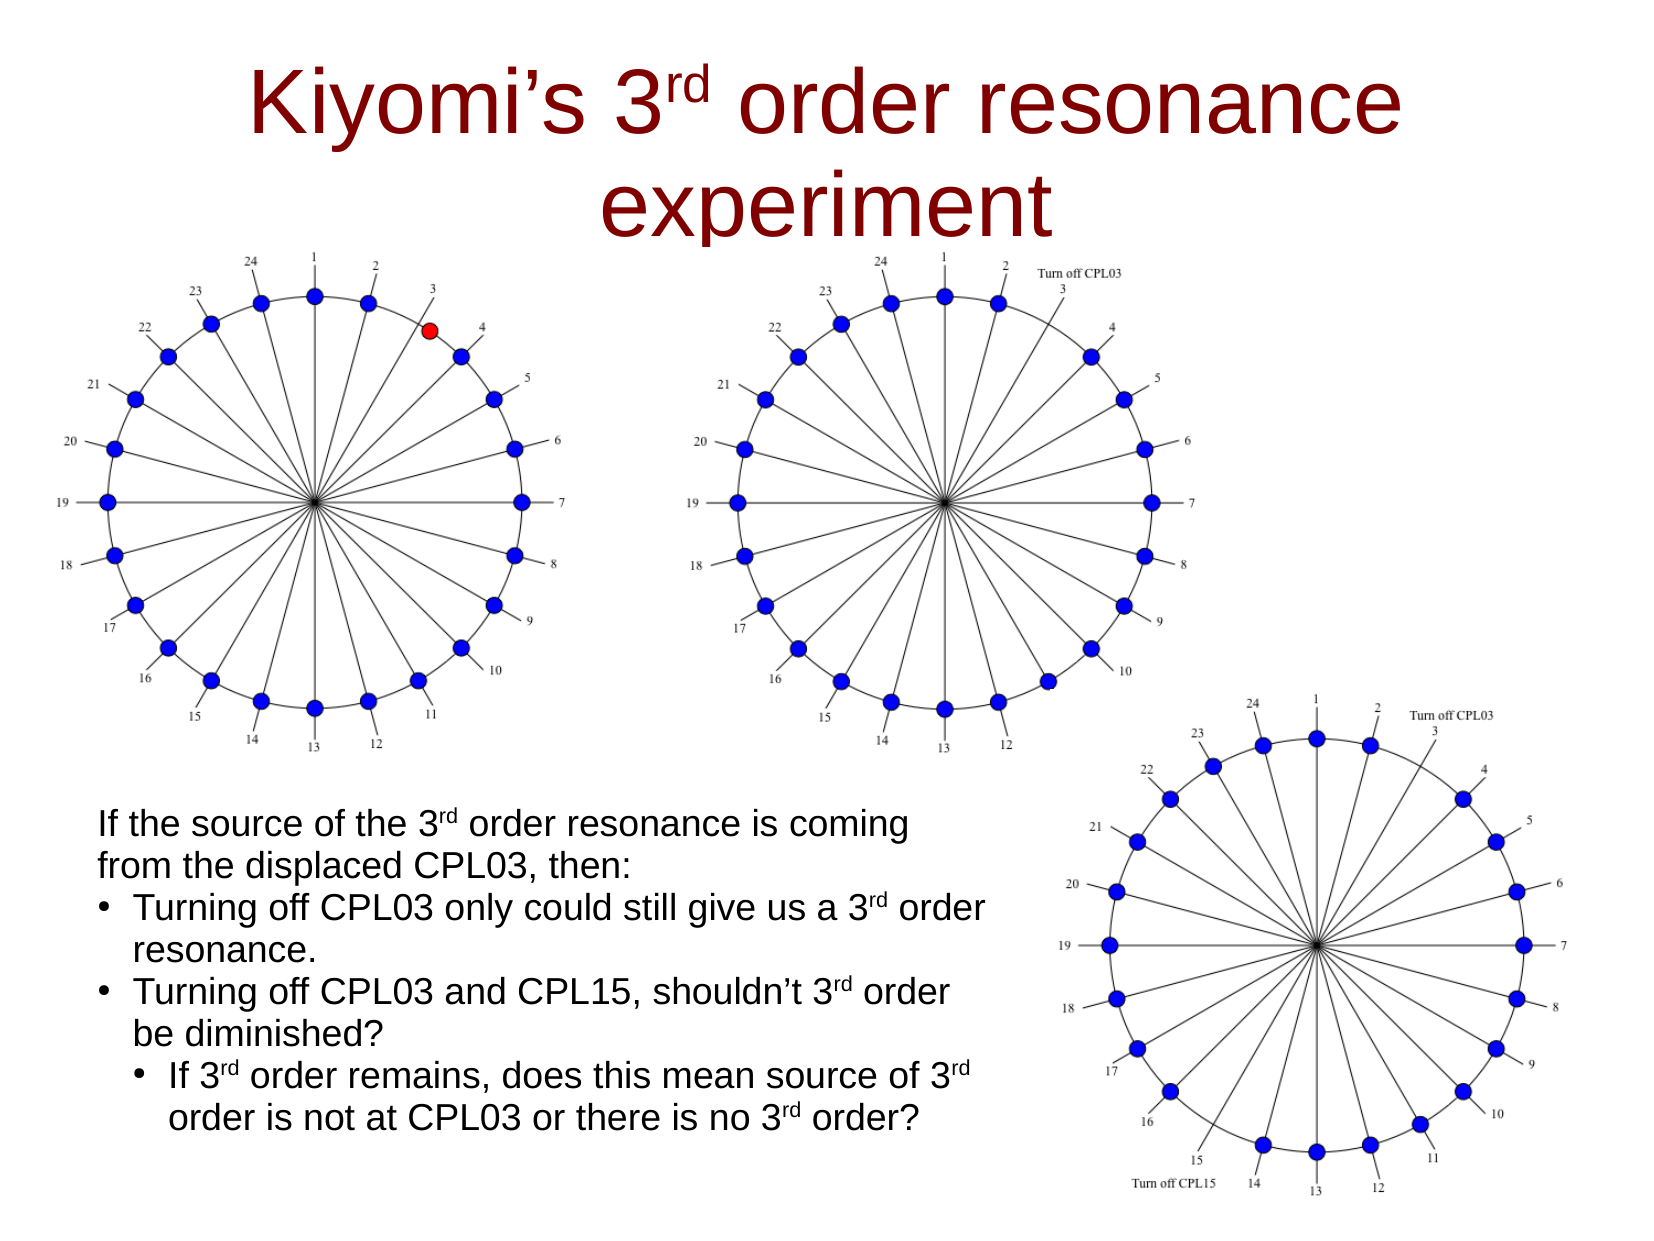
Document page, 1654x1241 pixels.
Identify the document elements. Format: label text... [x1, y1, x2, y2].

title Kiyomi’s 3rd order resonance experiment [82, 48, 1571, 258]
text_box If the source of the 3rd order resonance is coming from the displaced CPL03, then: Turning off CPL03 only could still give us a 3rd order resonance. Turning off CPL03 and CPL15, shouldn’t 3rd order be diminished? If 3rd order remains, does this mean source of 3rd order is not at CPL03 or there is no 3rd order? [82, 795, 1002, 1150]
picture [48, 247, 574, 758]
picture [678, 247, 1576, 1202]
